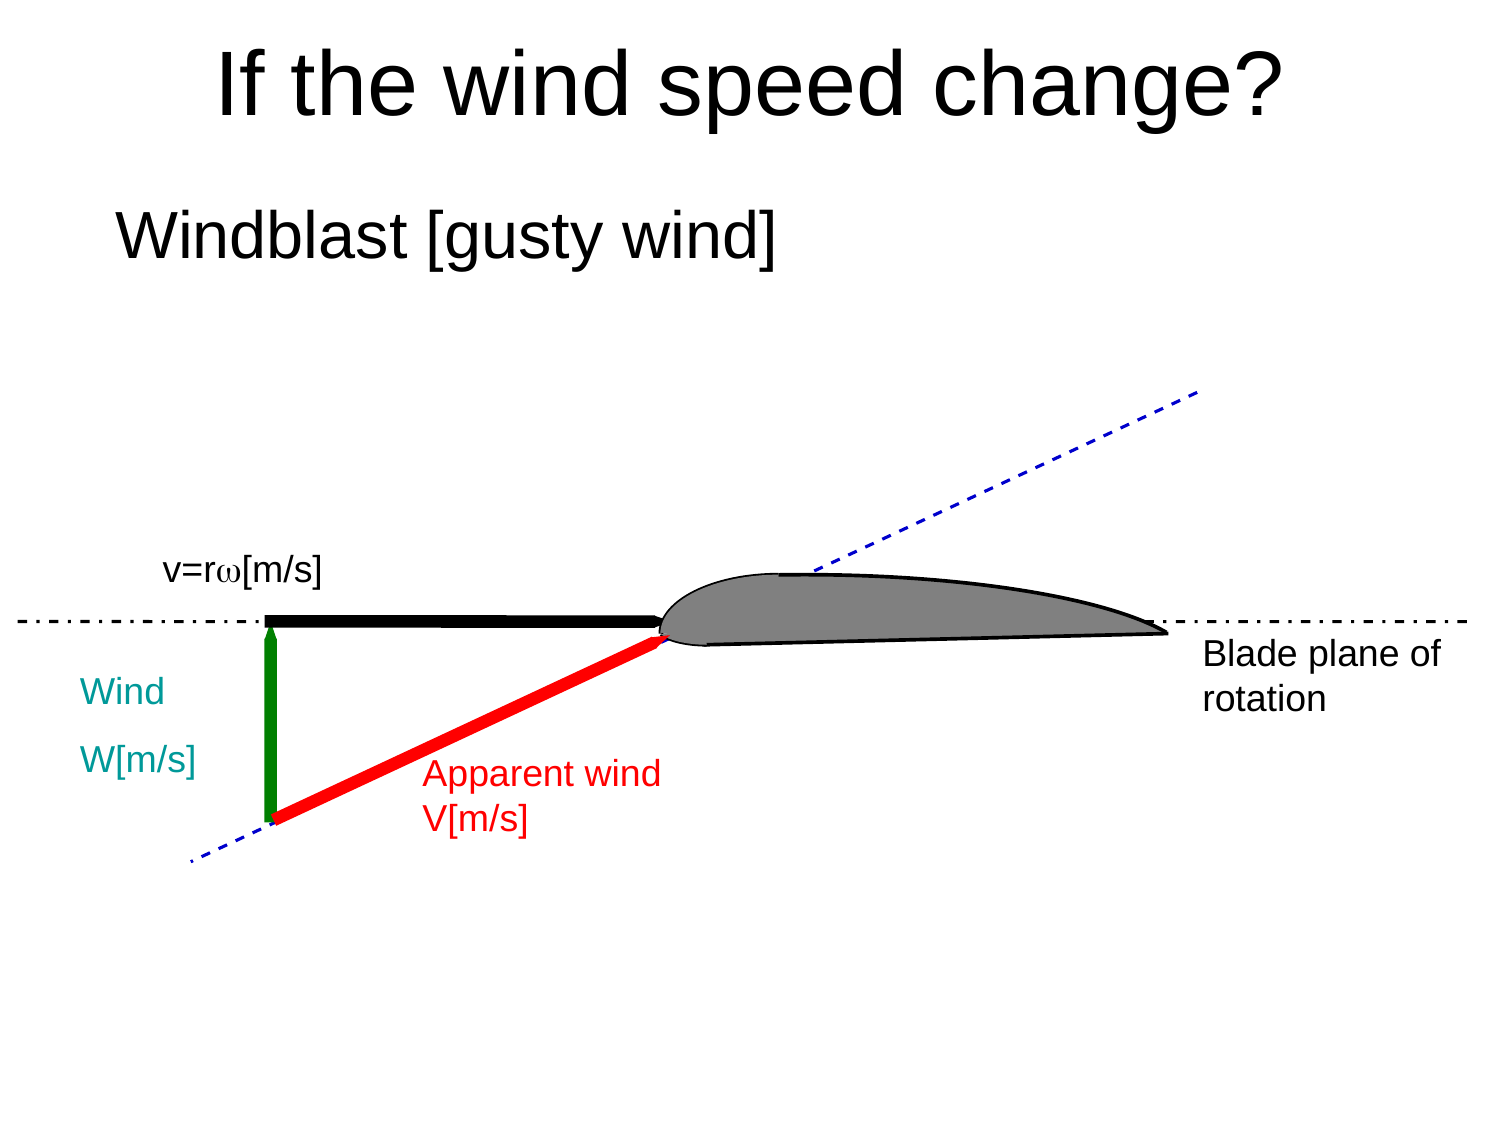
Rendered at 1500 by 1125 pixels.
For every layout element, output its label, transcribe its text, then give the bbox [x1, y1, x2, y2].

text_box v=rw[m/s] [147, 537, 609, 598]
text_box [660, 574, 1158, 645]
text_box Apparent wind V[m/s] [407, 741, 940, 848]
title If the wind speed change? [75, 0, 1426, 173]
text_box Wind W[m/s] [64, 659, 231, 787]
text_box Windblast [gusty wind] [100, 185, 793, 280]
text_box Blade plane of rotation [1187, 621, 1500, 728]
